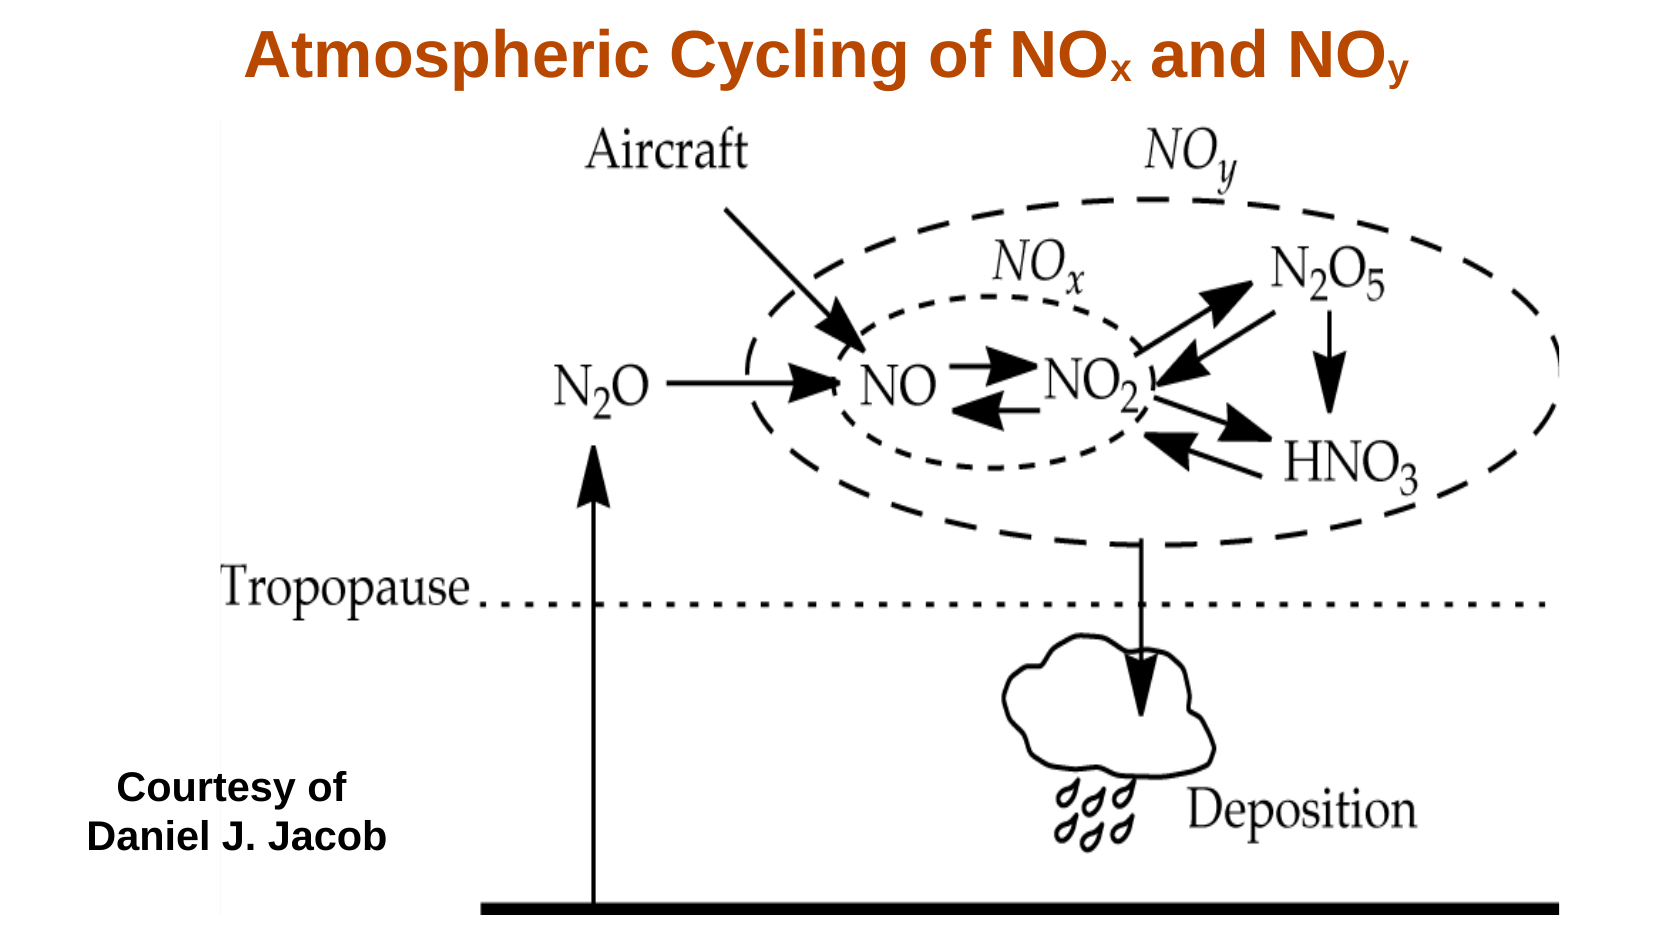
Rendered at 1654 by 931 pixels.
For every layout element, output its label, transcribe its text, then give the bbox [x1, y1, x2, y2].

picture [220, 120, 1560, 915]
text_box Atmospheric Cycling of NOx and NOy [39, 17, 1613, 93]
text_box Courtesy of Daniel J. Jacob [71, 751, 403, 867]
